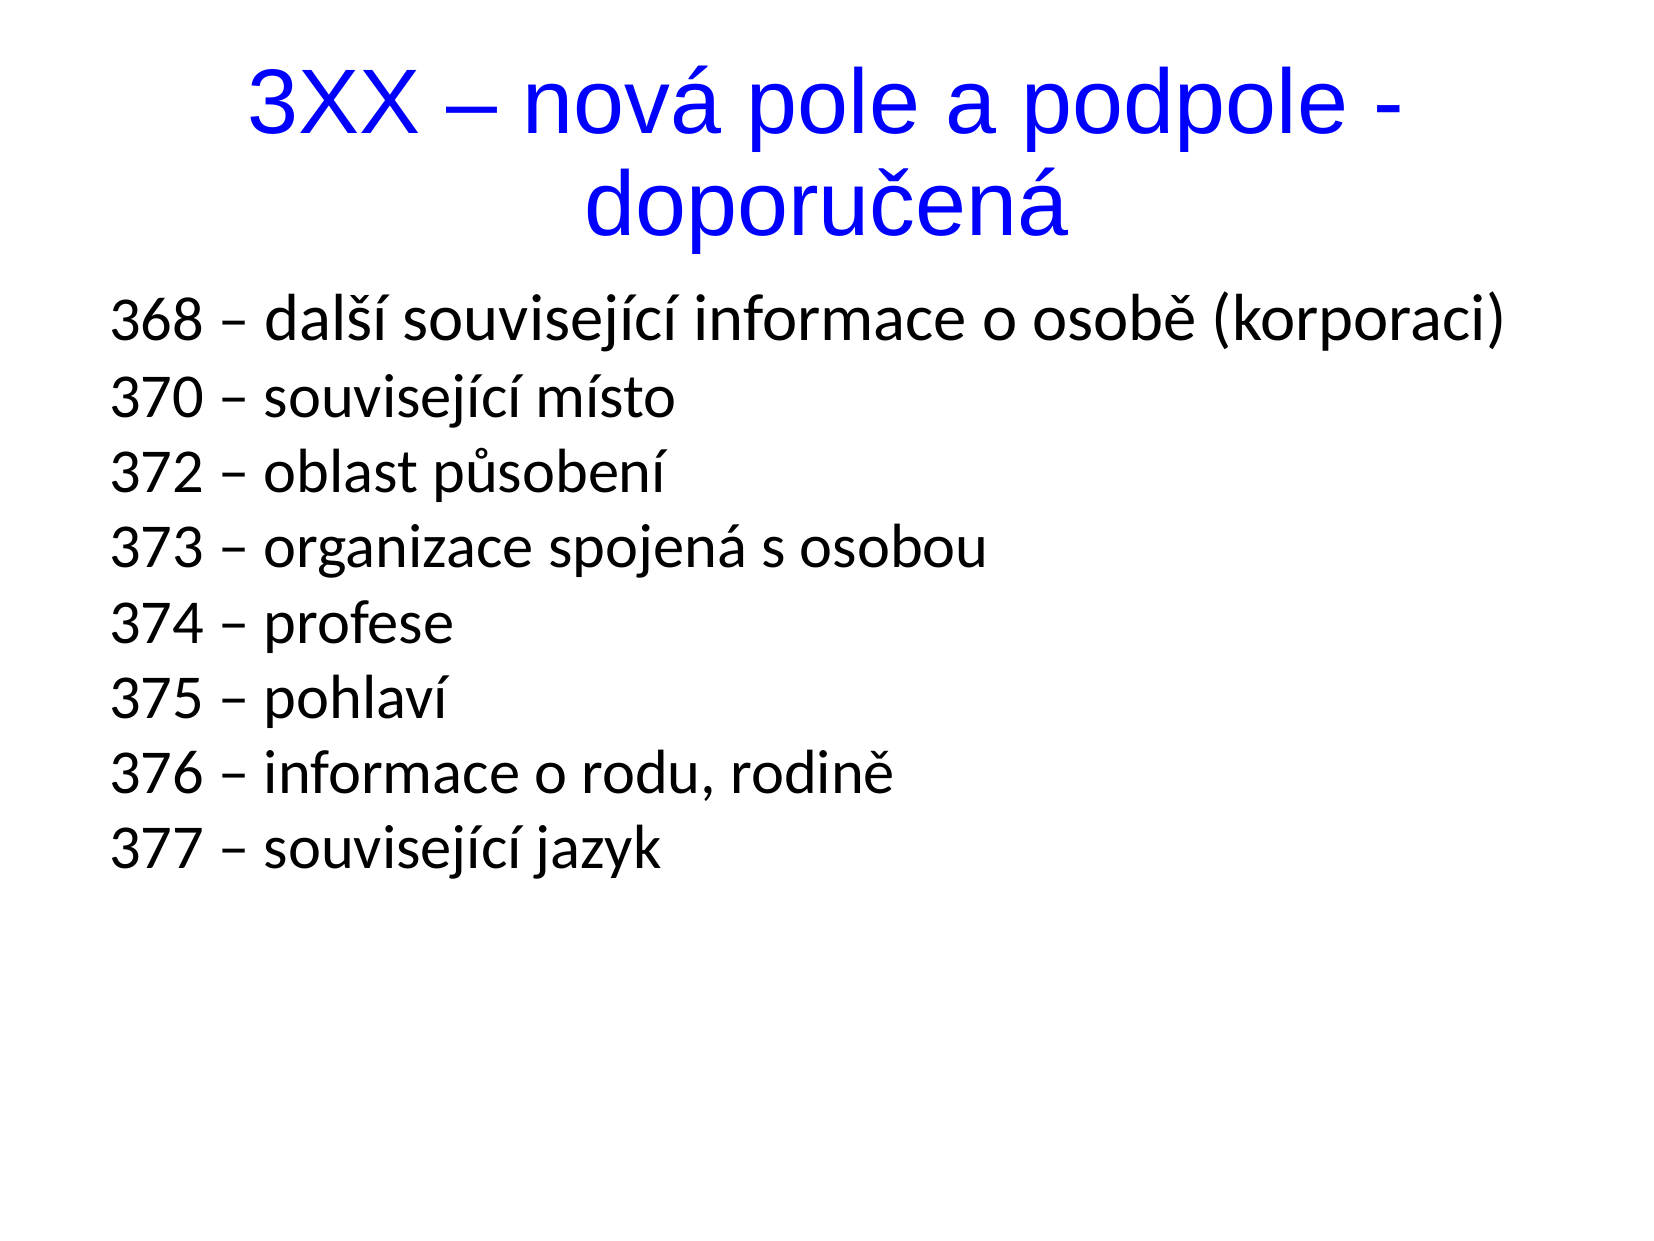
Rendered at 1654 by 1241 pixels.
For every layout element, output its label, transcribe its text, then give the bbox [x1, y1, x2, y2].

title 3XX – nová pole a podpole - doporučená [82, 49, 1571, 257]
text_box 368 – další související informace o osobě (korporaci) 370 – související místo 372 – oblast působení 373 – organizace spojená s osobou 374 – profese 375 – pohlaví 376 – informace o rodu, rodině 377 – související jazyk [94, 283, 1609, 1040]
